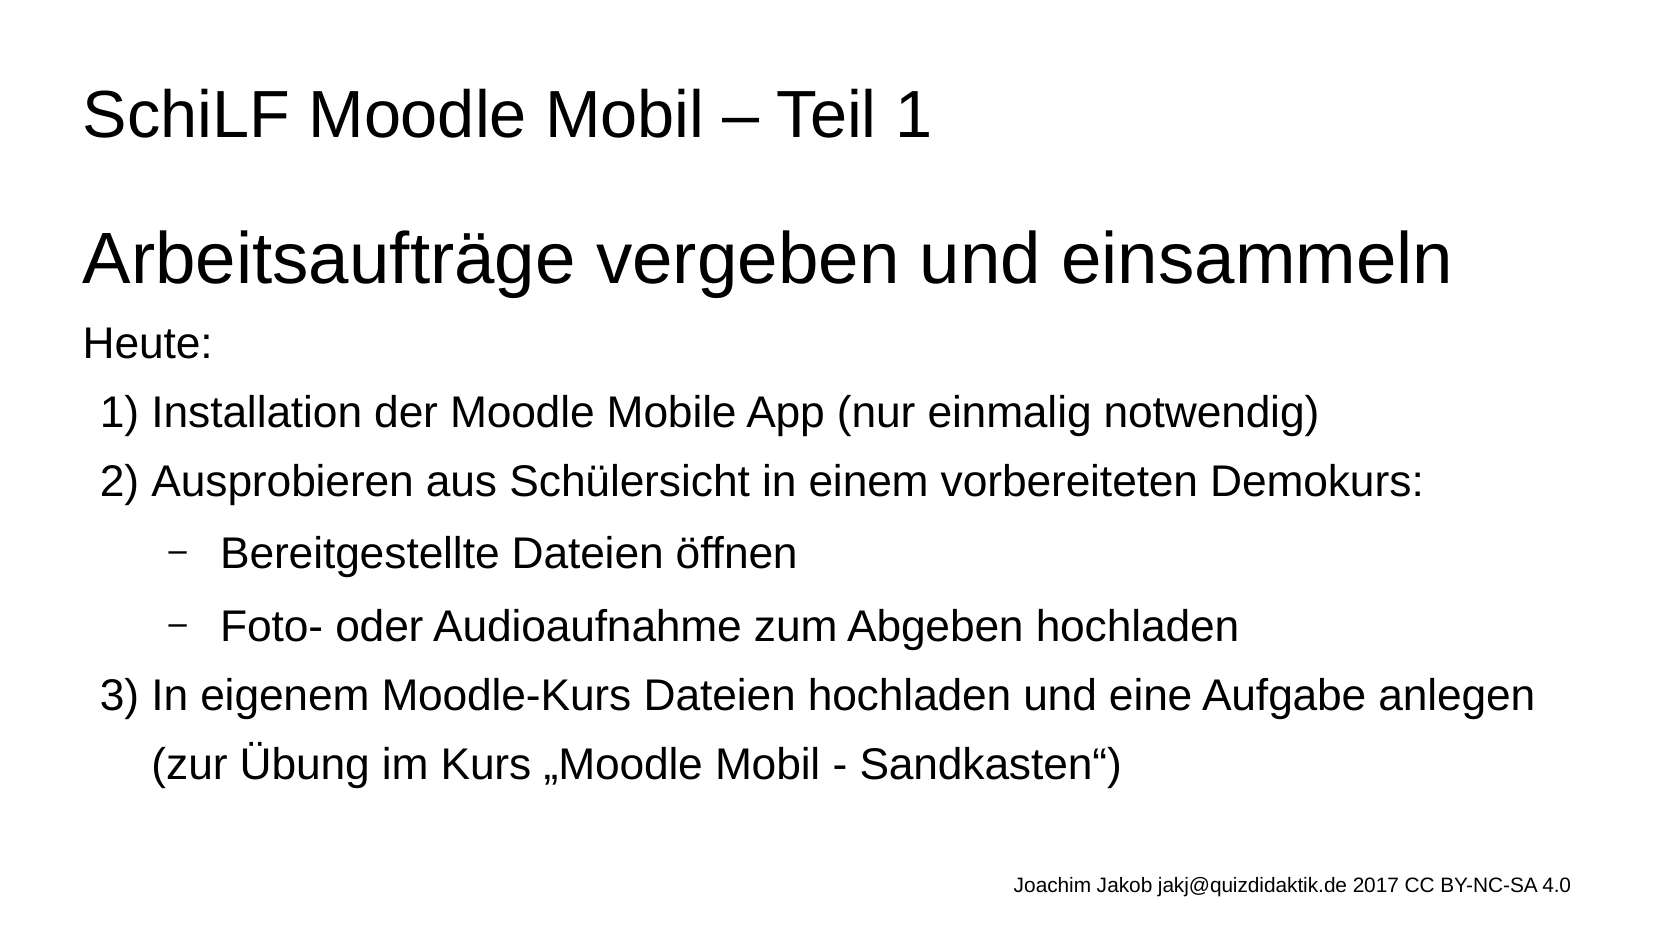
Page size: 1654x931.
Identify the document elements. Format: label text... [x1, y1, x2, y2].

list Arbeitsaufträge vergeben und einsammeln Heute: Installation der Moodle Mobile App (nur einmalig notwendig) Ausprobieren aus Schülersicht in einem vorbereiteten Demokurs: Bereitgestellte Dateien öffnen Foto- oder Audioaufnahme zum Abgeben hochladen In eigenem Moodle-Kurs Dateien hochladen und eine Aufgabe anlegen (zur Übung im Kurs „Moodle Mobil - Sandkasten“) [82, 217, 1571, 827]
title SchiLF Moodle Mobil – Teil 1 [82, 37, 1571, 193]
